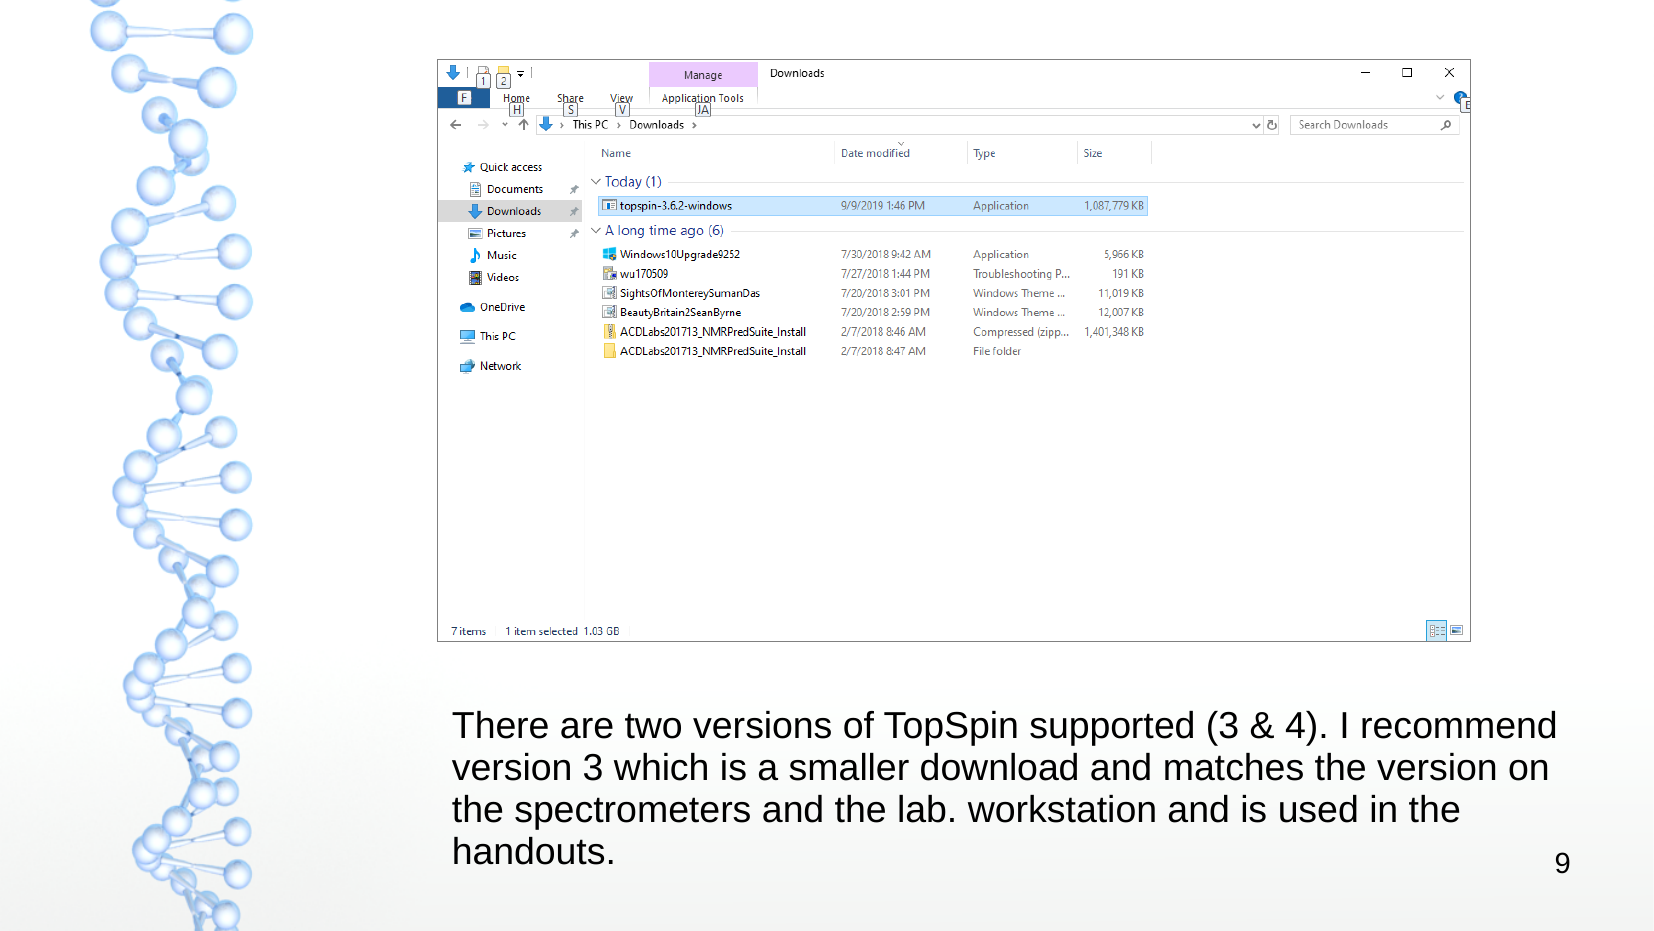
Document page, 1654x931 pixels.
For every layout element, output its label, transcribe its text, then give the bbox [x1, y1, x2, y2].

picture [0, 0, 1654, 931]
text_box There are two versions of TopSpin supported (3 & 4). I recommend version 3 which is a smaller download and matches the version on the spectrometers and the lab. workstation and is used in the handouts. [437, 696, 1574, 880]
